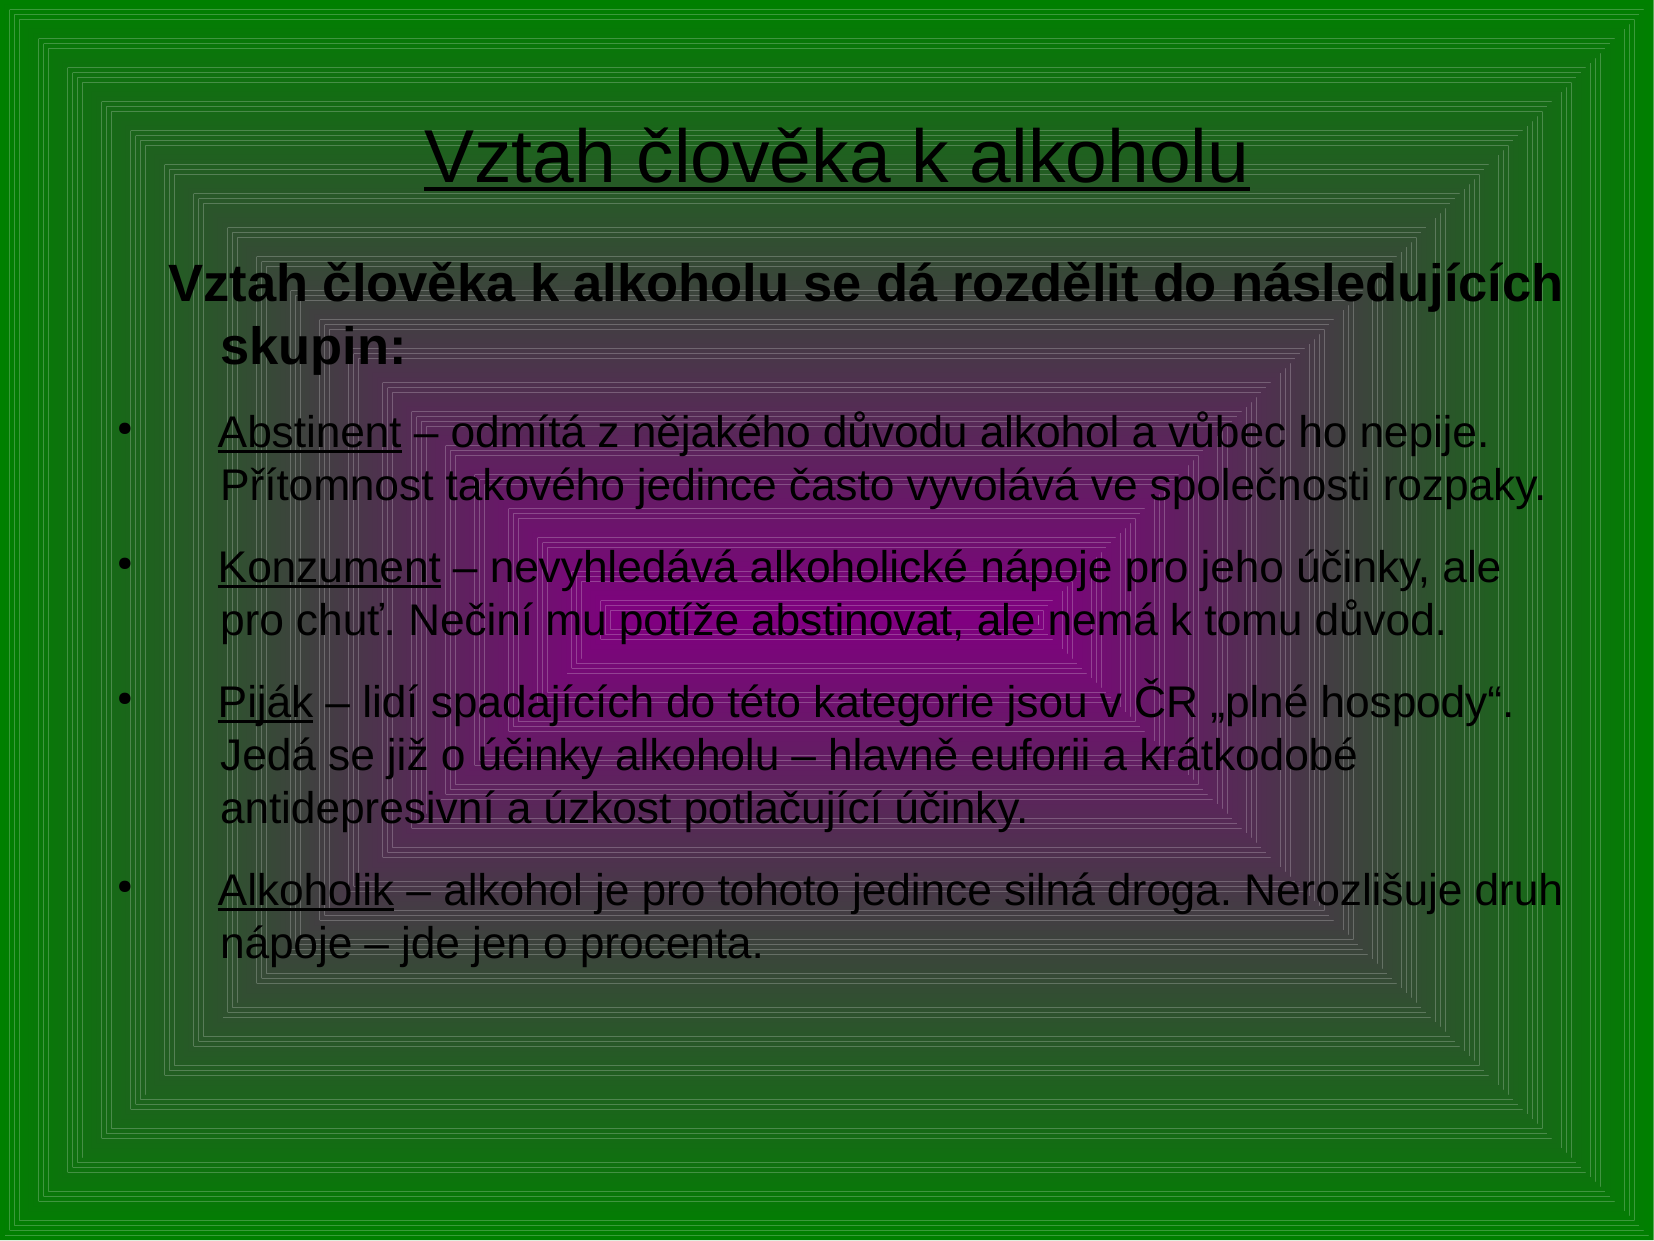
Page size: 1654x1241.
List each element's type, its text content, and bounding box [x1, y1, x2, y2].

list Vztah člověka k alkoholu se dá rozdělit do následujících skupin: Abstinent – odmítá z nějakého důvodu alkohol a vůbec ho nepije. Přítomnost takového jedince často vyvolává ve společnosti rozpaky. Konzument – nevyhledává alkoholické nápoje pro jeho účinky, ale pro chuť. Nečiní mu potíže abstinovat, ale nemá k tomu důvod. Piják – lidí spadajících do této kategorie jsou v ČR „plné hospody“. Jedá se již o účinky alkoholu – hlavně euforii a krátkodobé antidepresivní a úzkost potlačující účinky. Alkoholik – alkohol je pro tohoto jedince silná droga. Nerozlišuje druh nápoje – jde jen o procenta. [82, 248, 1571, 992]
title Vztah člověka k alkoholu [82, 49, 1571, 248]
